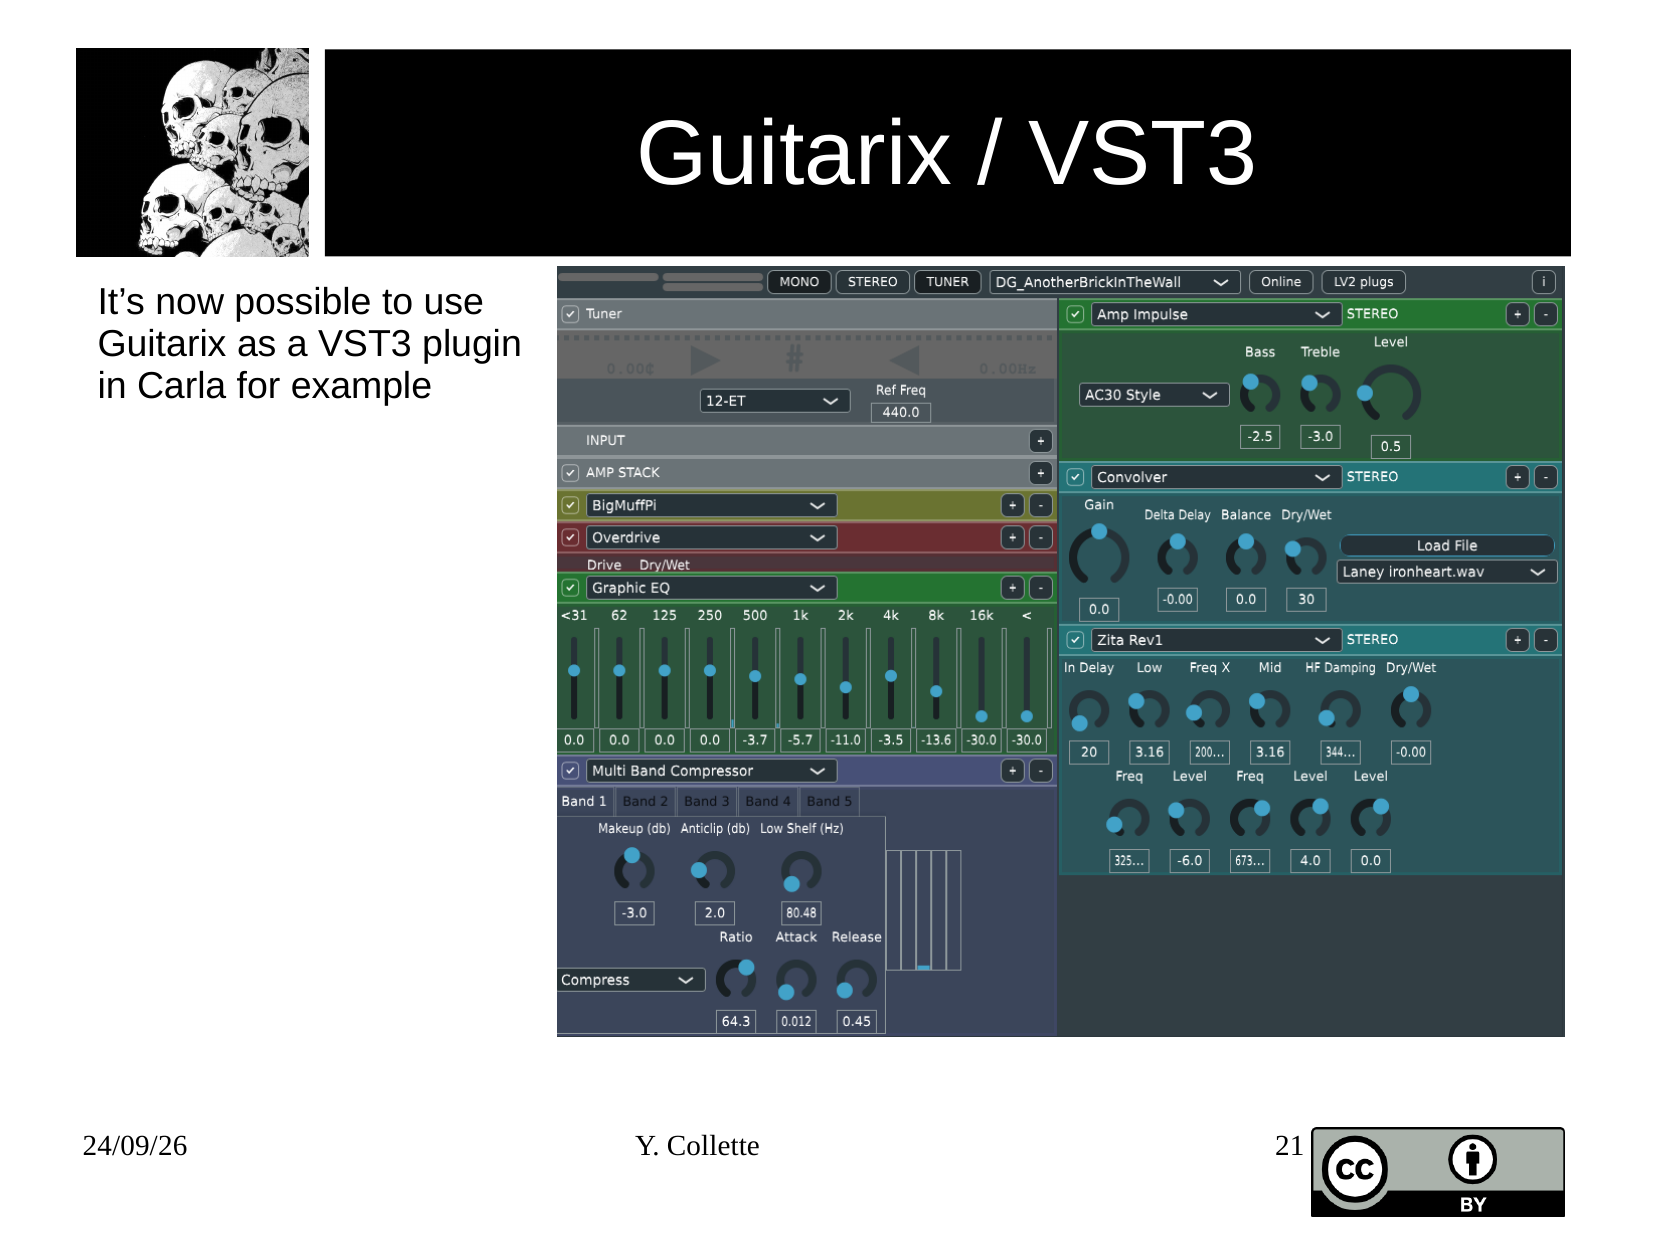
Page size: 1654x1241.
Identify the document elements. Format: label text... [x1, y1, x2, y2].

picture [76, 48, 309, 257]
picture [1311, 1127, 1565, 1217]
text_box It’s now possible to use Guitarix as a VST3 plugin in Carla for example [82, 273, 540, 415]
picture [557, 266, 1565, 1037]
title Guitarix / VST3 [324, 49, 1571, 257]
